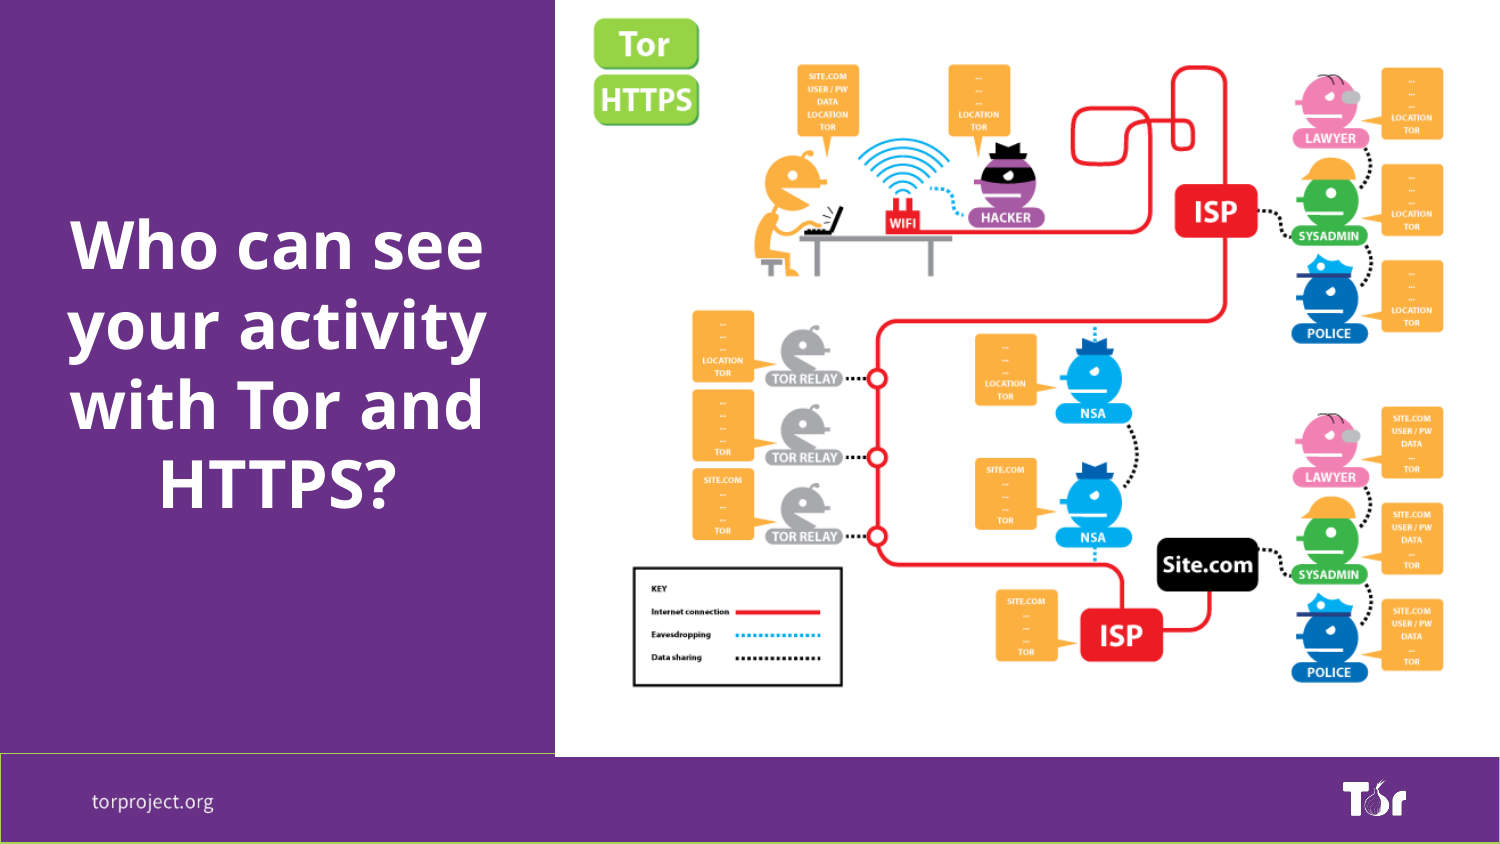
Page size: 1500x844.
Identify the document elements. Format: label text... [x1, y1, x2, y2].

picture [555, 0, 1500, 757]
picture [1343, 778, 1406, 816]
text_box Who can see your activity with Tor and HTTPS? [0, 212, 555, 513]
picture [75, 780, 604, 821]
